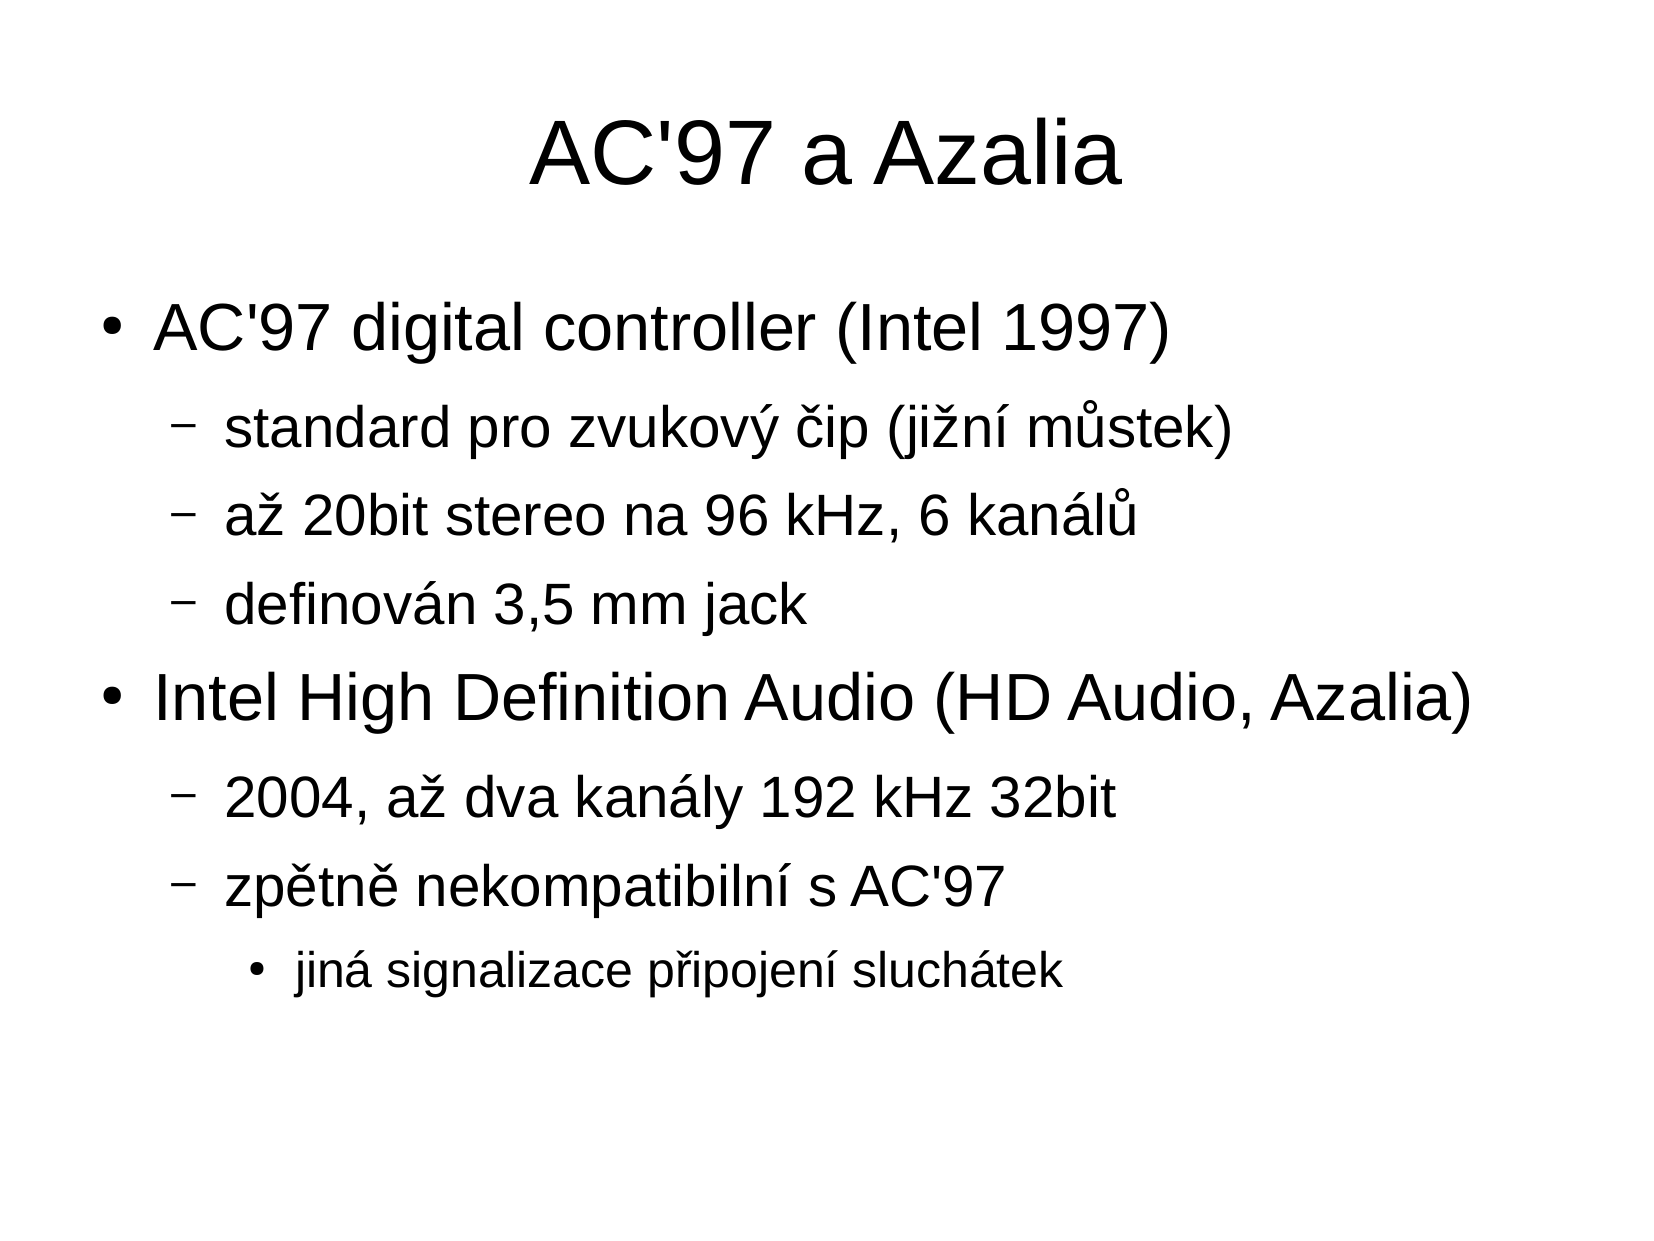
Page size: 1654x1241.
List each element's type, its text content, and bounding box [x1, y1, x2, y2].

list AC'97 digital controller (Intel 1997) standard pro zvukový čip (jižní můstek) až 20bit stereo na 96 kHz, 6 kanálů definován 3,5 mm jack Intel High Definition Audio (HD Audio, Azalia) 2004, až dva kanály 192 kHz 32bit zpětně nekompatibilní s AC'97 jiná signalizace připojení sluchátek [82, 290, 1571, 1010]
title AC'97 a Azalia [82, 49, 1571, 257]
